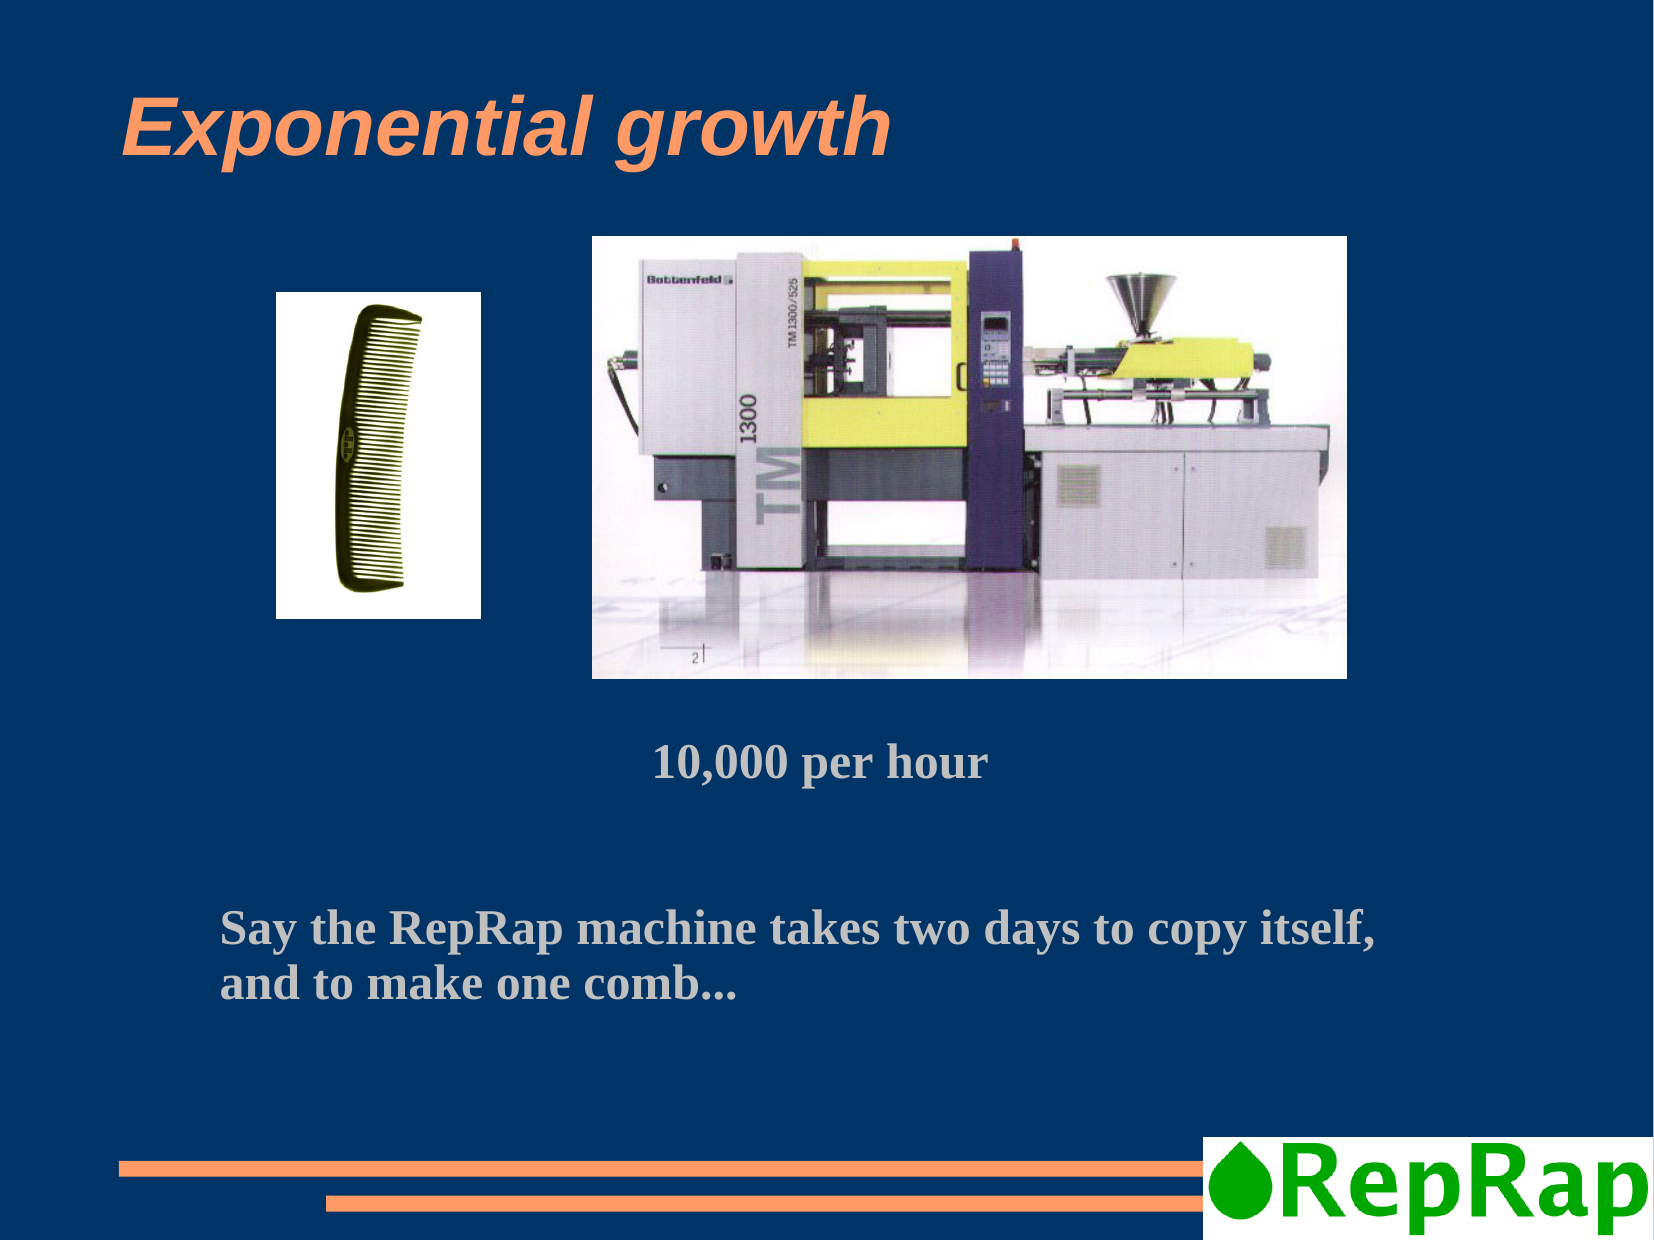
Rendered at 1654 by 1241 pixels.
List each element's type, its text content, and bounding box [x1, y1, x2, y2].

picture [1203, 1137, 1654, 1241]
title Exponential growth [121, 23, 1534, 231]
picture [592, 236, 1347, 679]
picture [276, 292, 481, 619]
text_box 10,000 per hour Say the RepRap machine takes two days to copy itself, and to make one comb... [219, 734, 1421, 1061]
